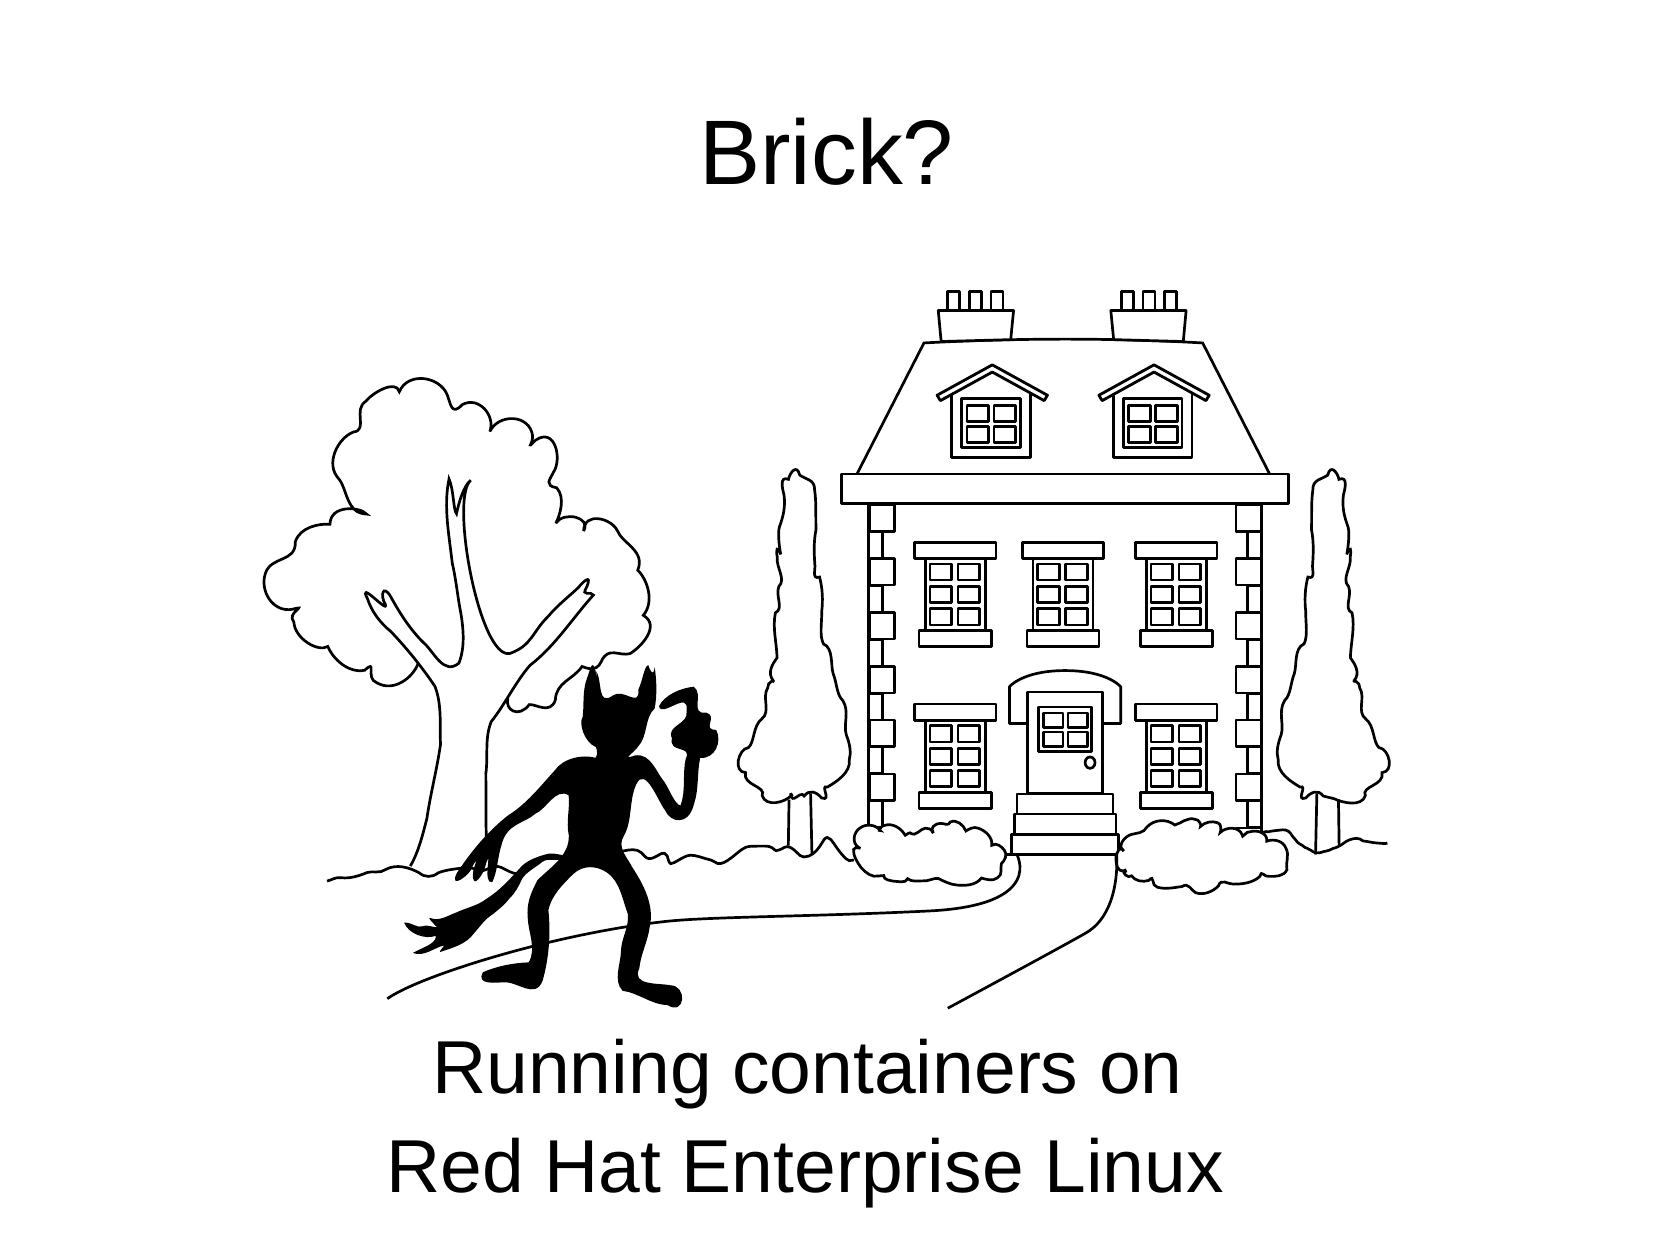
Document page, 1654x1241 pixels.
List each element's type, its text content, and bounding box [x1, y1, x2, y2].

picture [262, 290, 1391, 1010]
text_box Running containers on Red Hat Enterprise Linux [196, 1025, 1441, 1212]
title Brick? [82, 49, 1571, 257]
